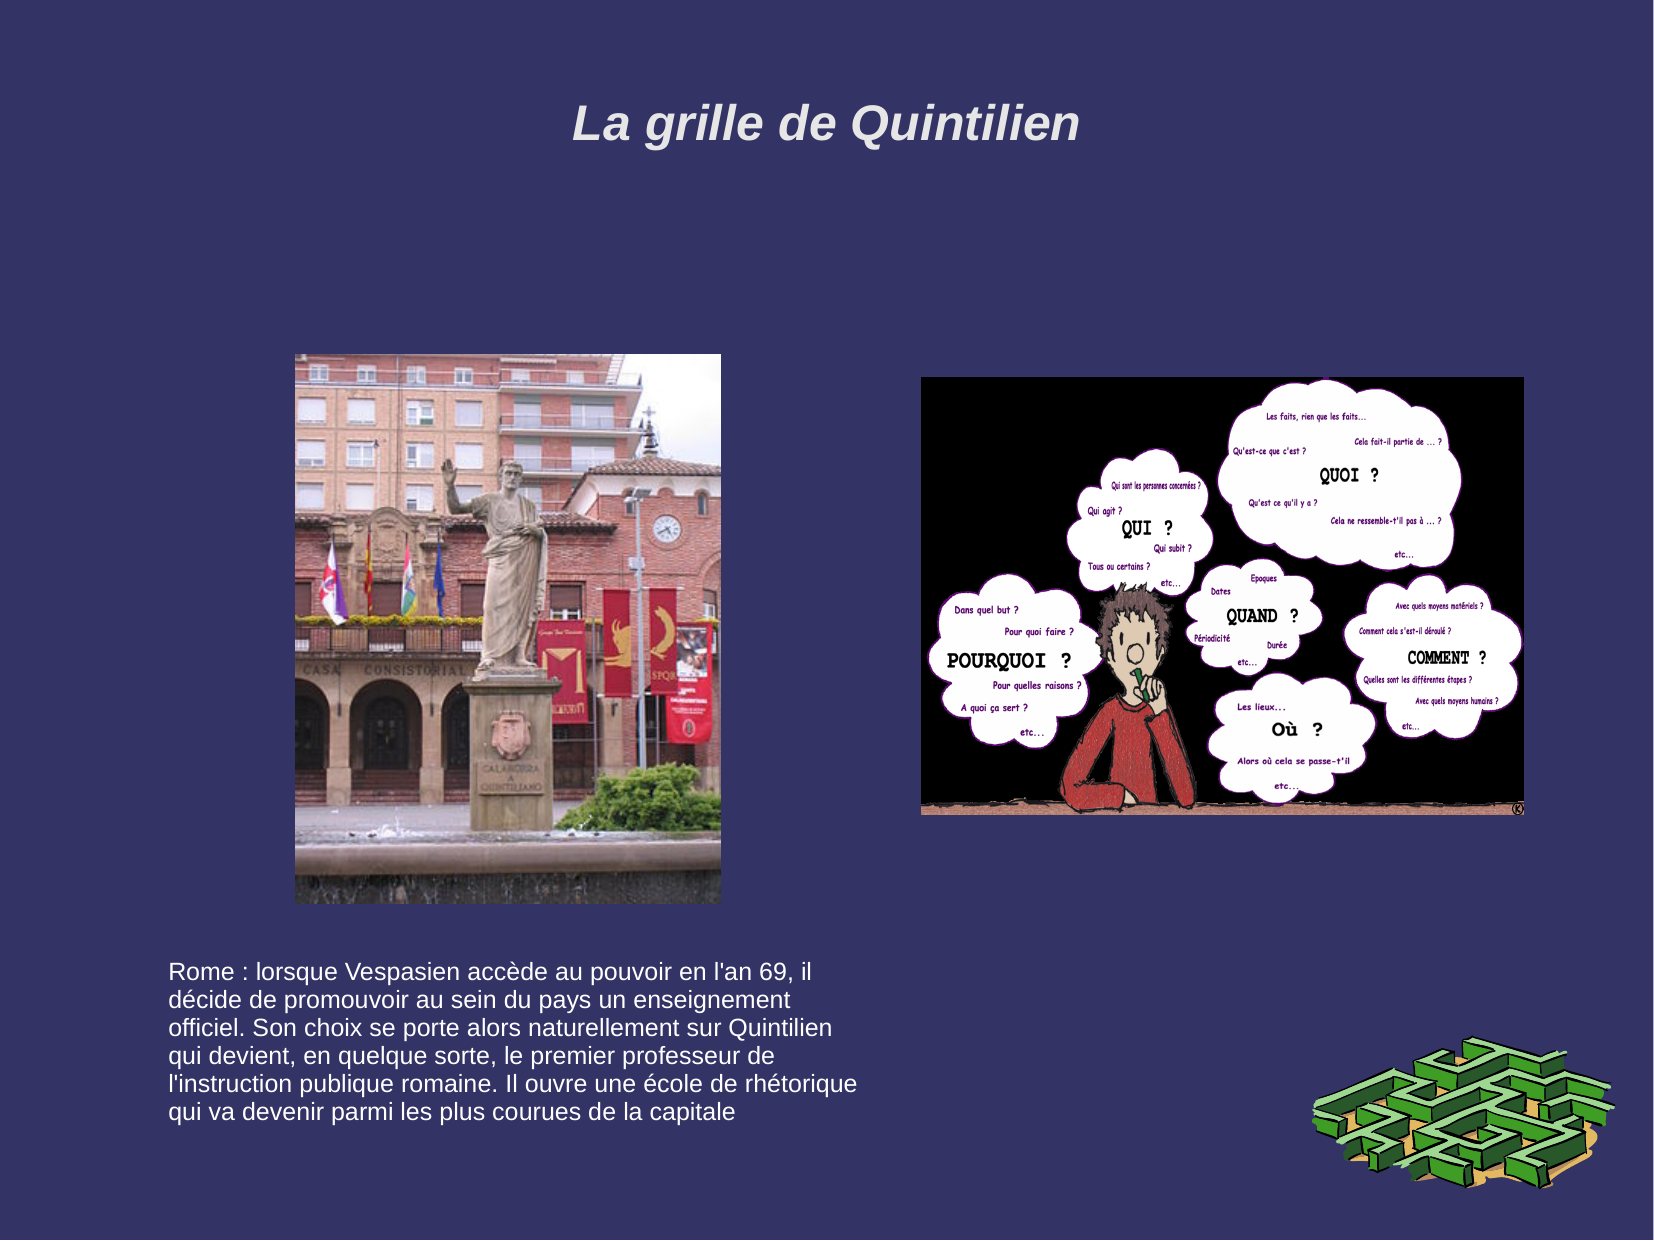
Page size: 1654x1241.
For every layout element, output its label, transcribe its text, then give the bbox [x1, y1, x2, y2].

text_box Rome : lorsque Vespasien accède au pouvoir en l'an 69, il décide de promouvoir au sein du pays un enseignement officiel. Son choix se porte alors naturellement sur Quintilien qui devient, en quelque sorte, le premier professeur de l'instruction publique romaine. Il ouvre une école de rhétorique qui va devenir parmi les plus courues de la capitale [153, 950, 886, 1134]
picture [295, 354, 721, 904]
title La grille de Quintilien [121, 19, 1534, 227]
picture [921, 377, 1524, 815]
